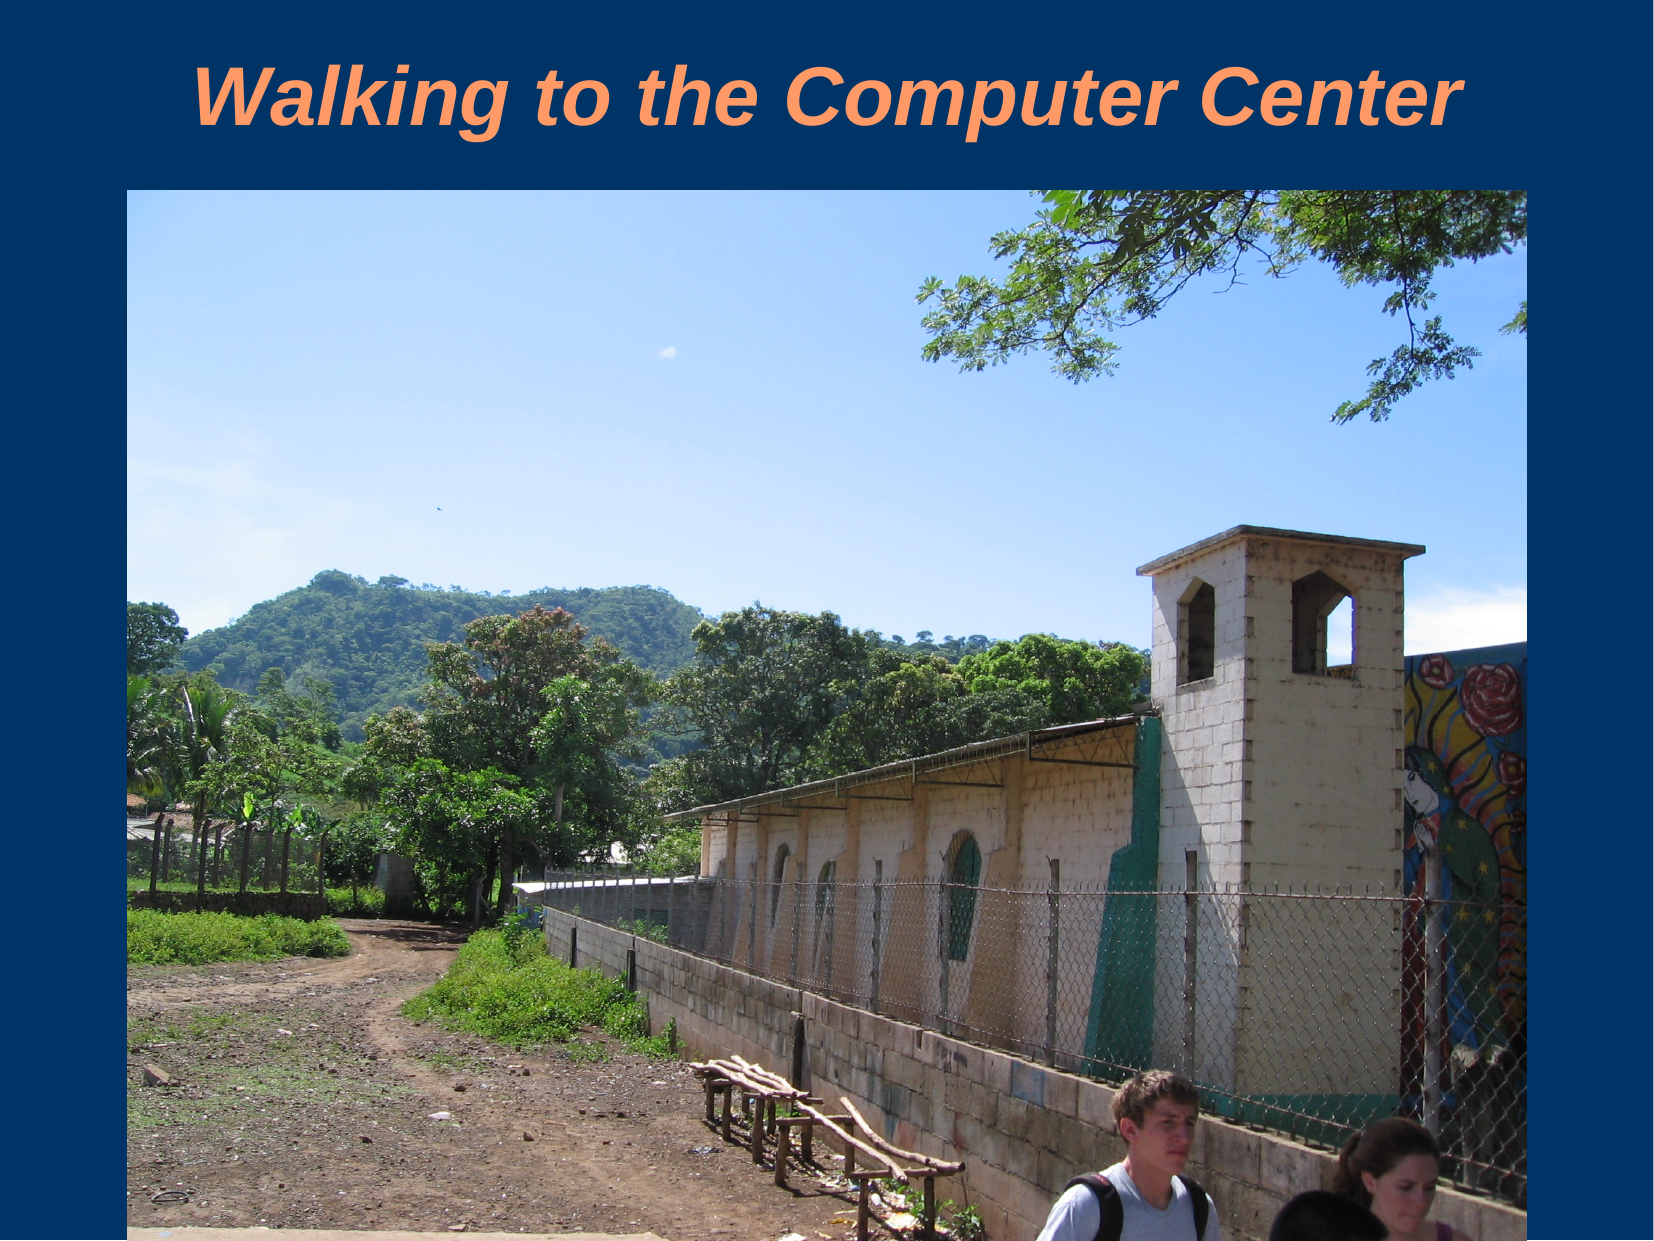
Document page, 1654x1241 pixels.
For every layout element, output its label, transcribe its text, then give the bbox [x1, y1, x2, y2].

picture [127, 193, 1527, 1241]
title Walking to the Computer Center [121, 0, 1534, 193]
